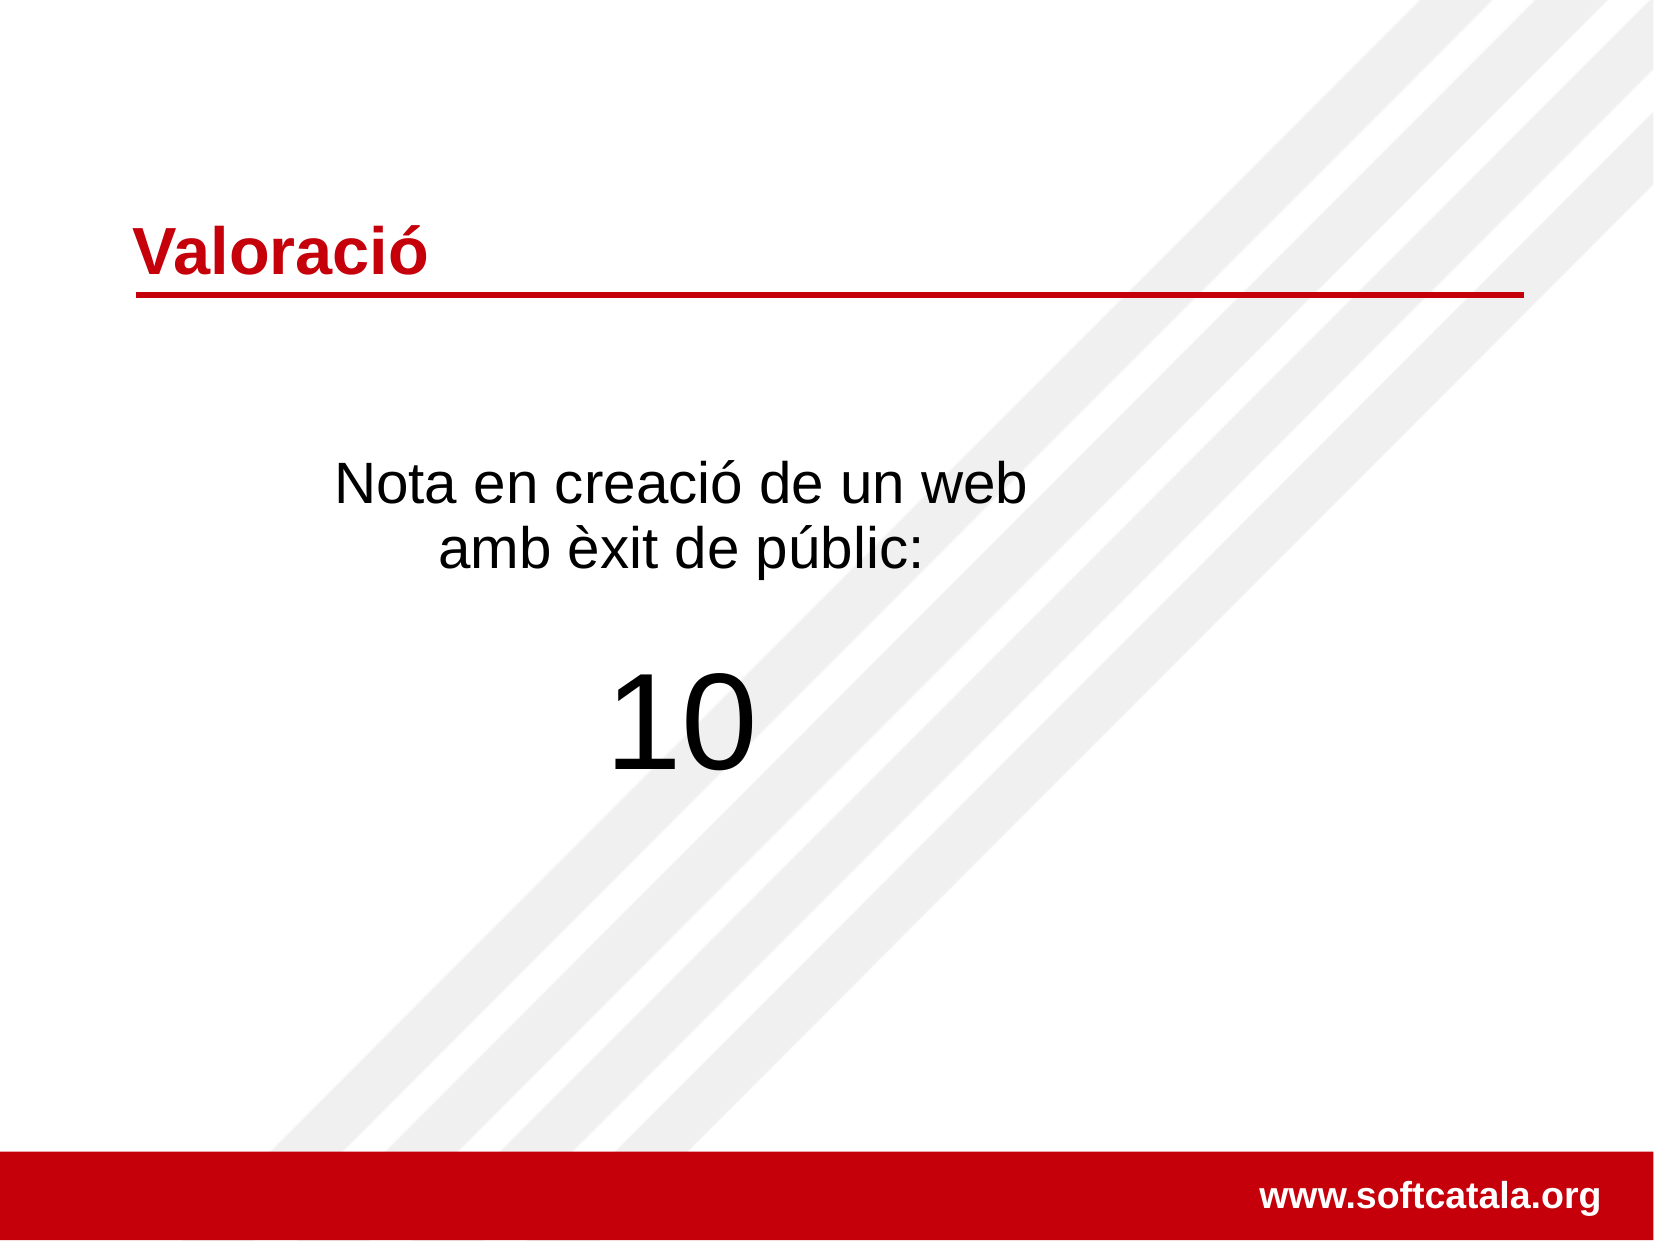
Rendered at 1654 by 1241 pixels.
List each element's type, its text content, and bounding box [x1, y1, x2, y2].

text_box Valoració [118, 206, 1501, 297]
picture [0, 0, 1654, 1151]
text_box www.softcatala.org [0, 1151, 1654, 1241]
text_box Nota en creació de un web amb èxit de públic: 10 [319, 442, 1044, 807]
